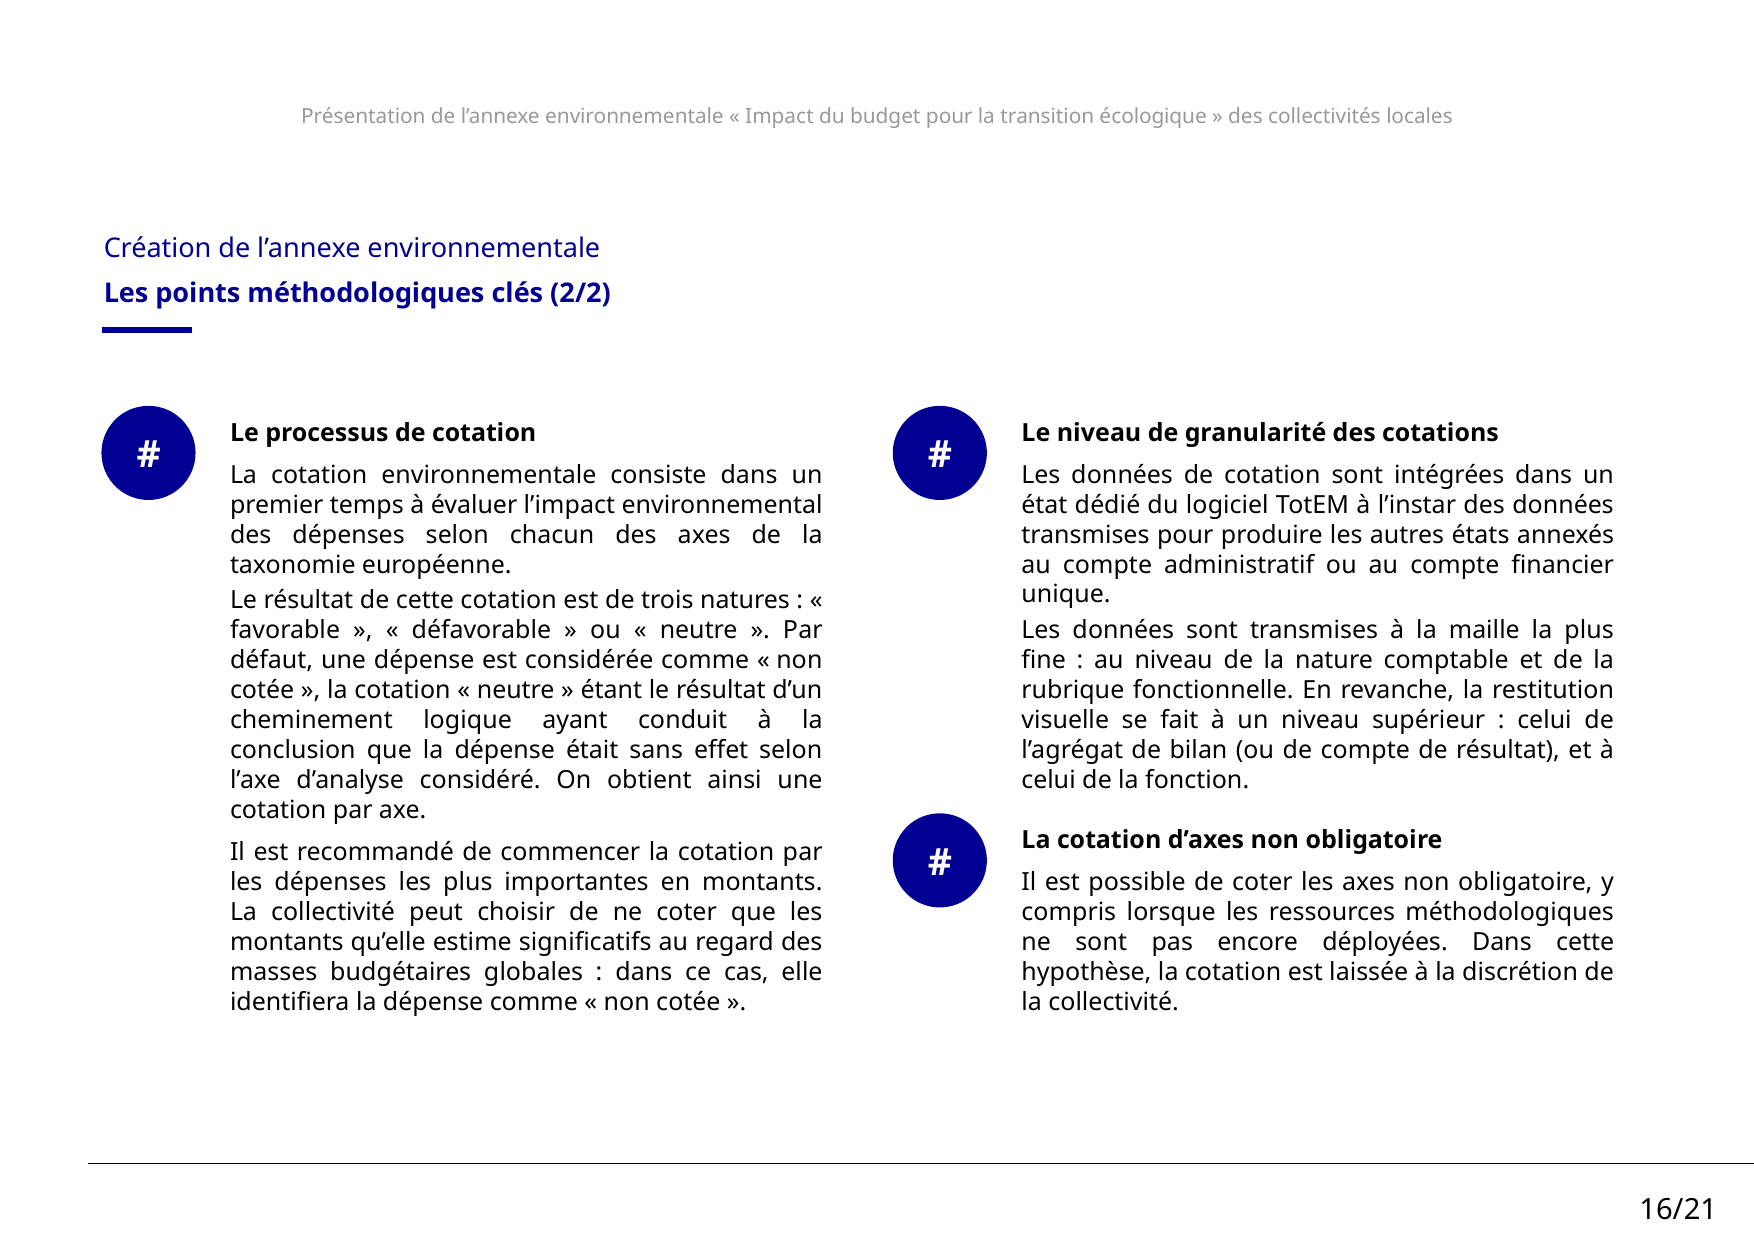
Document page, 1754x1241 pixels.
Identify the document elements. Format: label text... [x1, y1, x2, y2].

text_box <numéro>/21 [1514, 1181, 1732, 1237]
text_box La cotation d’axes non obligatoire Il est possible de coter les axes non obligatoire, y compris lorsque les ressources méthodologiques ne sont pas encore déployées. Dans cette hypothèse, la cotation est laissée à la discrétion de la collectivité. [1006, 808, 1630, 1031]
text_box # [121, 414, 176, 490]
text_box [892, 813, 987, 908]
text_box [892, 405, 987, 500]
text_box # [912, 822, 967, 898]
text_box Création de l’annexe environnementale Les points méthodologiques clés (2/2) [88, 208, 1489, 323]
text_box Le processus de cotation La cotation environnementale consiste dans un premier temps à évaluer l’impact environnemental des dépenses selon chacun des axes de la taxonomie européenne. Le résultat de cette cotation est de trois natures : « favorable », « défavorable » ou « neutre ». Par défaut, une dépense est considérée comme « non cotée », la cotation « neutre » étant le résultat d’un cheminement logique ayant conduit à la conclusion que la dépense était sans effet selon l’axe d’analyse considéré. On obtient ainsi une cotation par axe. Il est recommandé de commencer la cotation par les dépenses les plus importantes en montants. La collectivité peut choisir de ne coter que les montants qu’elle estime significatifs au regard des masses budgétaires globales : dans ce cas, elle identifiera la dépense comme « non cotée ». [215, 401, 839, 1031]
text_box [101, 414, 196, 500]
text_box # [912, 414, 967, 490]
text_box Présentation de l’annexe environnementale « Impact du budget pour la transition écologique » des collectivités locales [267, 82, 1487, 143]
text_box [122, 405, 175, 414]
text_box Le niveau de granularité des cotations Les données de cotation sont intégrées dans un état dédié du logiciel TotEM à l’instar des données transmises pour produire les autres états annexés au compte administratif ou au compte financier unique. Les données sont transmises à la maille la plus fine : au niveau de la nature comptable et de la rubrique fonctionnelle. En revanche, la restitution visuelle se fait à un niveau supérieur : celui de l’agrégat de bilan (ou de compte de résultat), et à celui de la fonction. [1006, 401, 1630, 808]
